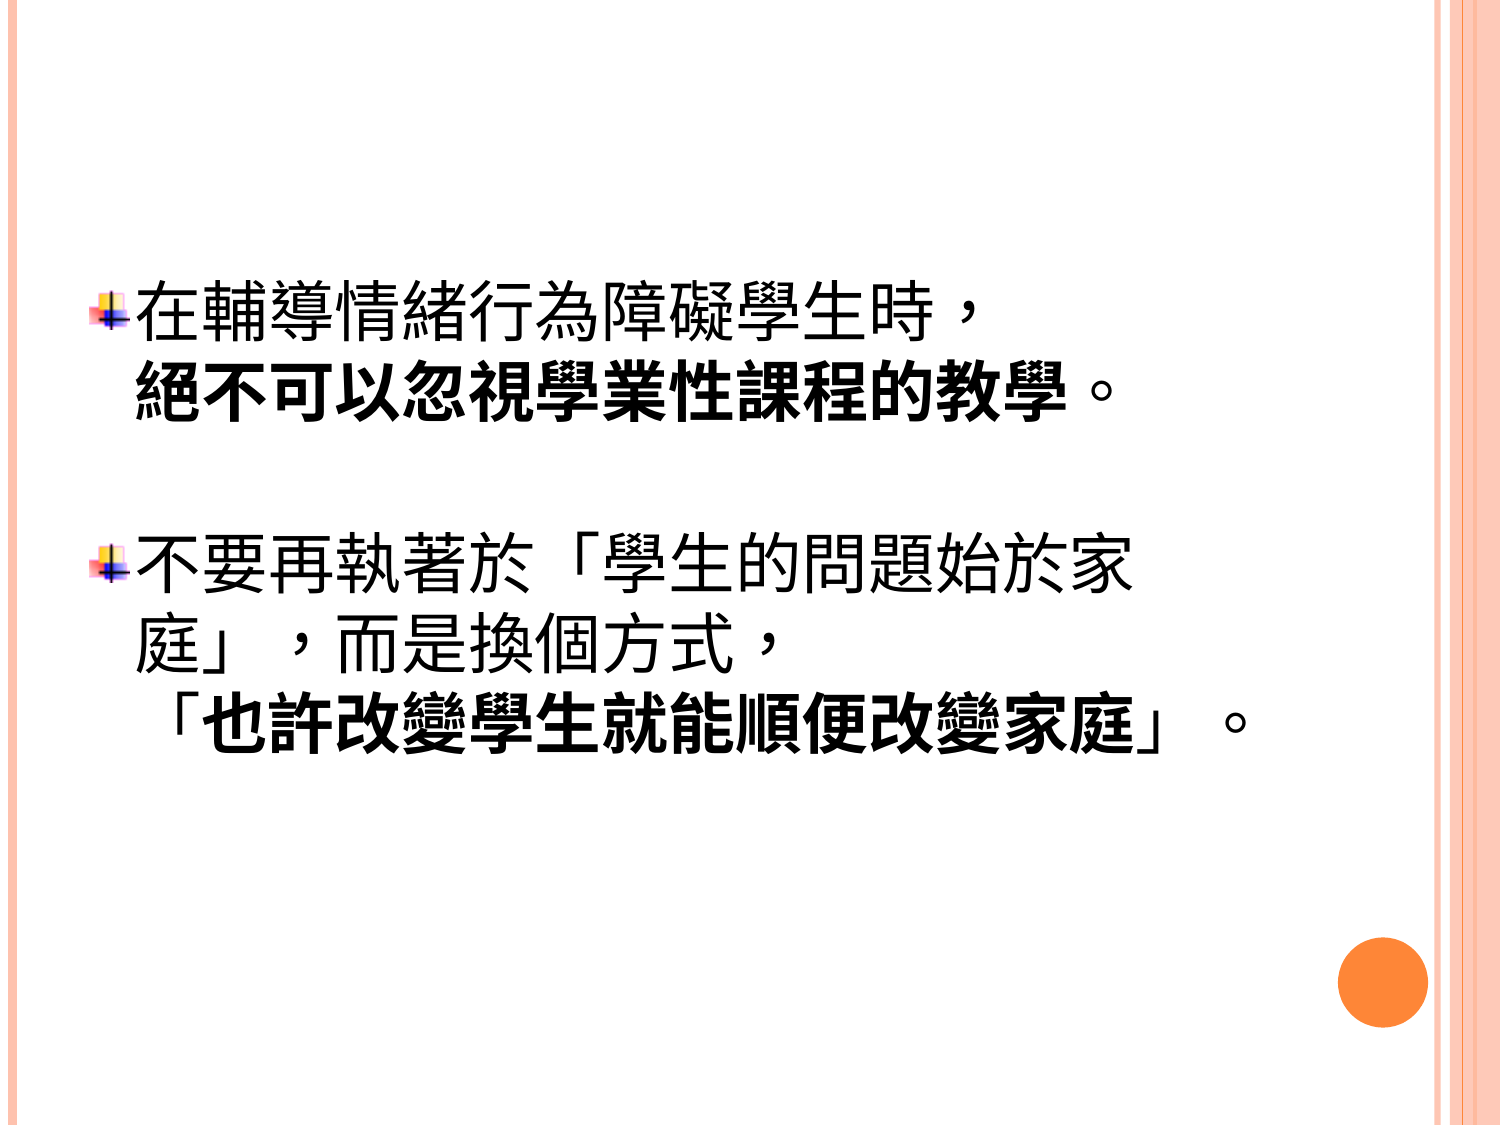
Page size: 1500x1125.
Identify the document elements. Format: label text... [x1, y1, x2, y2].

list 在輔導情緒行為障礙學生時， 絕不可以忽視學業性課程的教學。 不要再執著於「學生的問題始於家庭」，而是換個方式， 「也許改變學生就能順便改變家庭」。 [75, 262, 1300, 1062]
